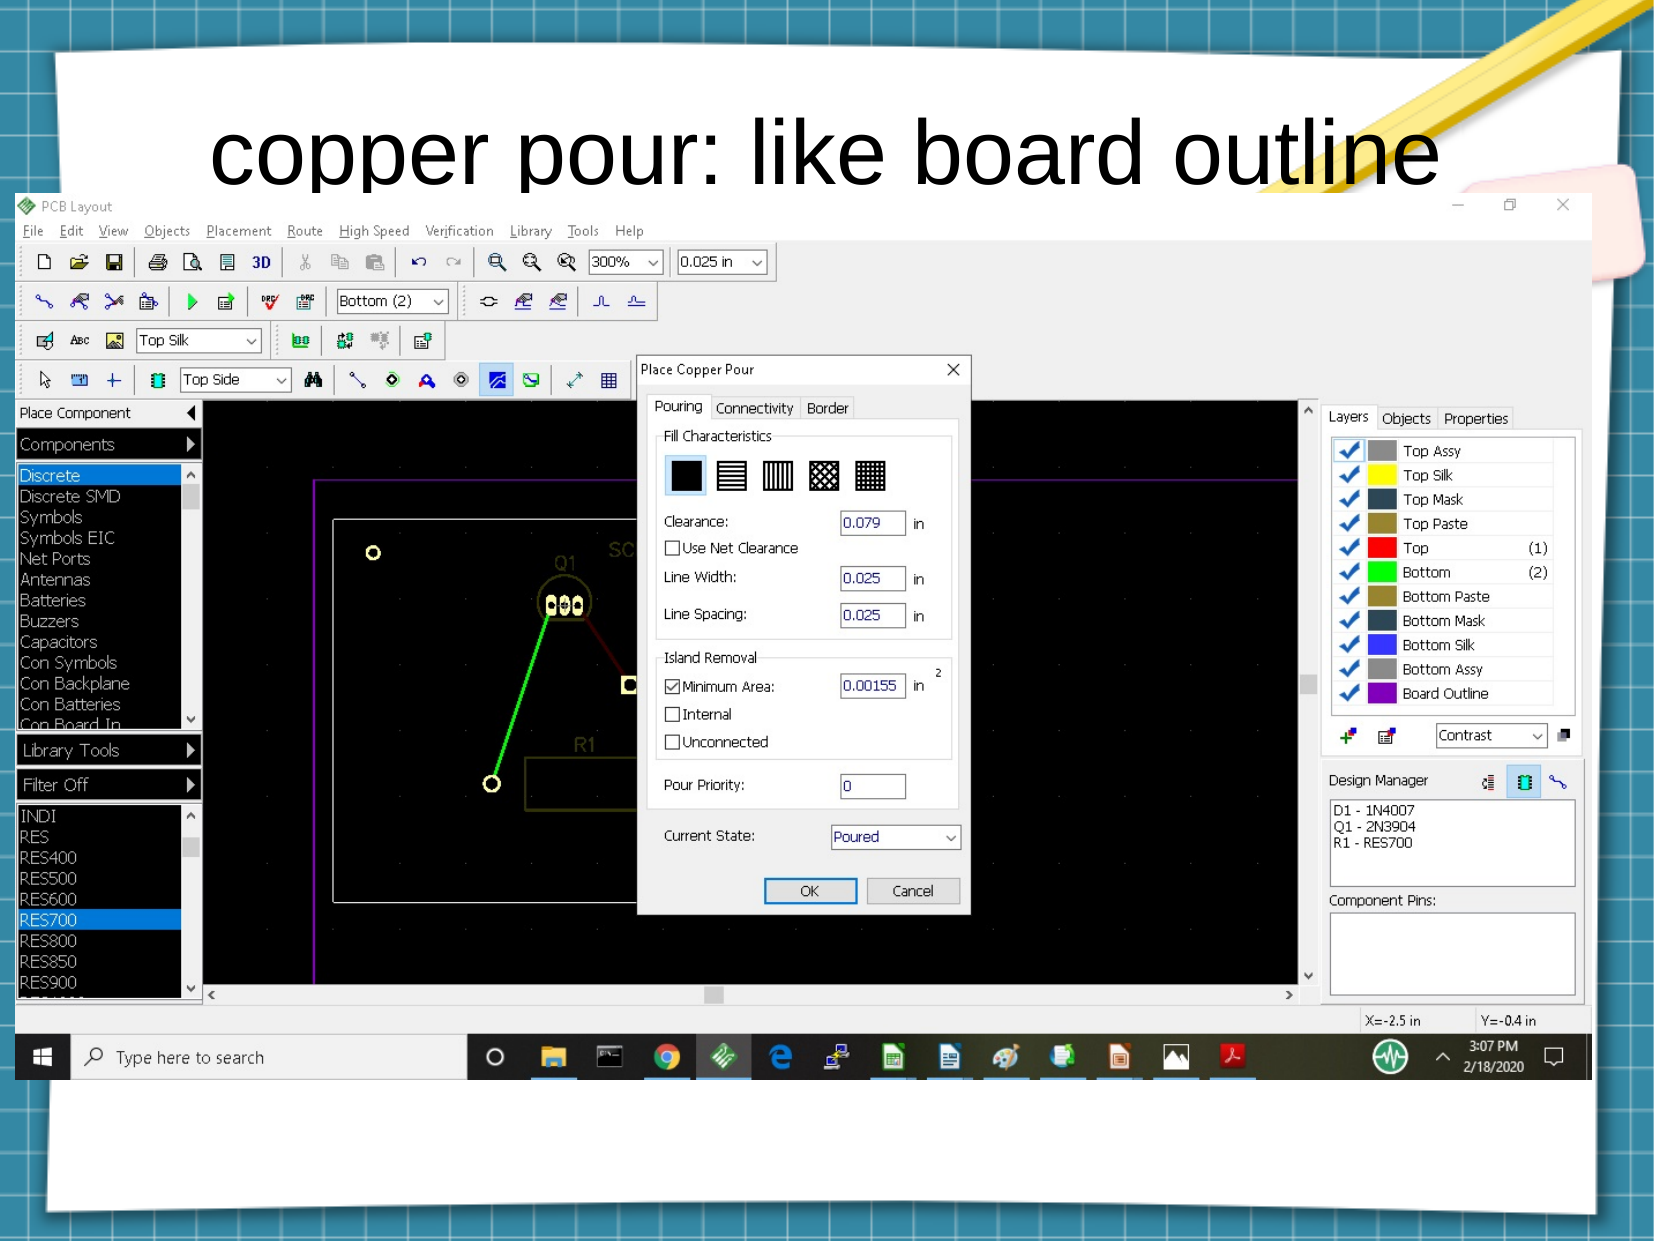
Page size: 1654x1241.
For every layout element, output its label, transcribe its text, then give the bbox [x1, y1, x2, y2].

picture [0, 0, 1654, 1241]
title copper pour: like board outline [82, 49, 1571, 193]
